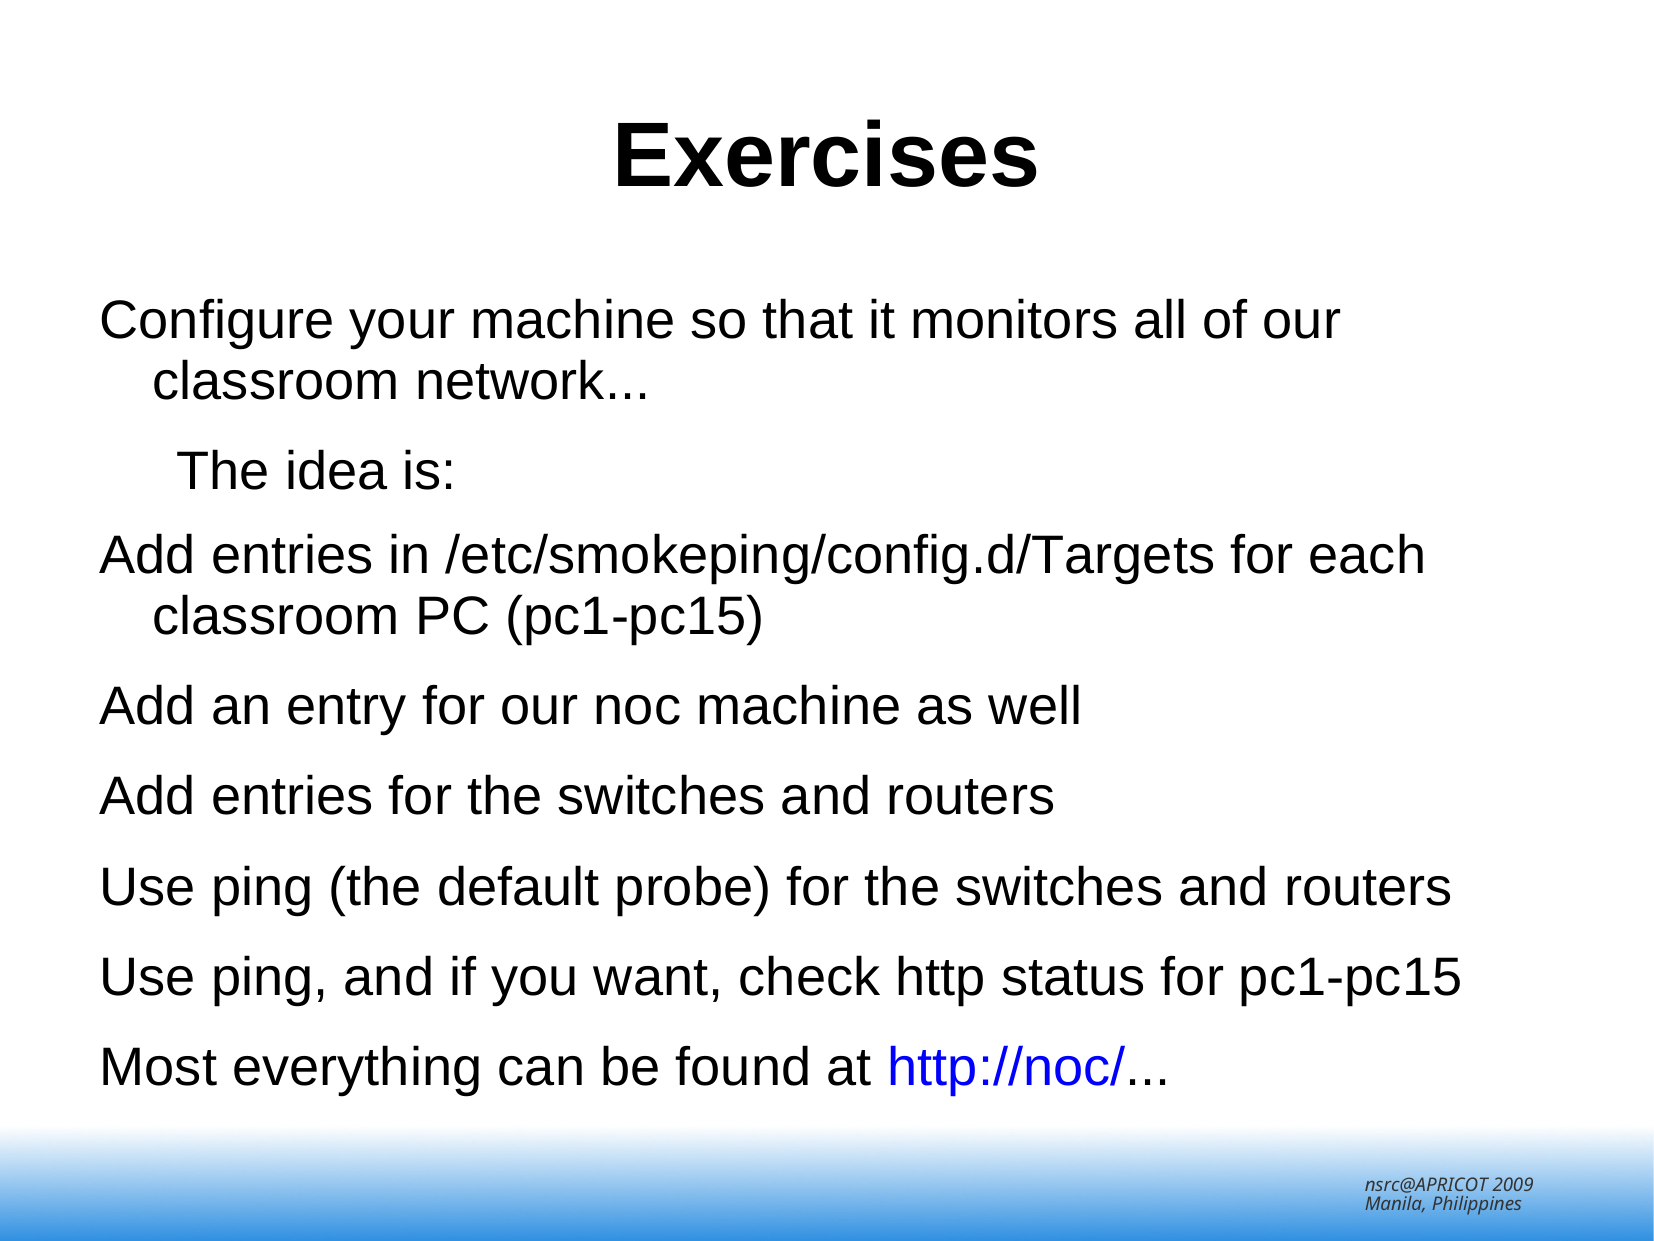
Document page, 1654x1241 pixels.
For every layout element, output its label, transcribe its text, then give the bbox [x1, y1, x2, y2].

picture [0, 1124, 1654, 1241]
title Exercises [82, 56, 1571, 249]
list Configure your machine so that it monitors all of our classroom network... The idea is: Add entries in /etc/smokeping/config.d/Targets for each classroom PC (pc1-pc15) Add an entry for our noc machine as well Add entries for the switches and routers Use ping (the default probe) for the switches and routers Use ping, and if you want, check http status for pc1-pc15 Most everything can be found at http://noc/... [82, 290, 1571, 1112]
